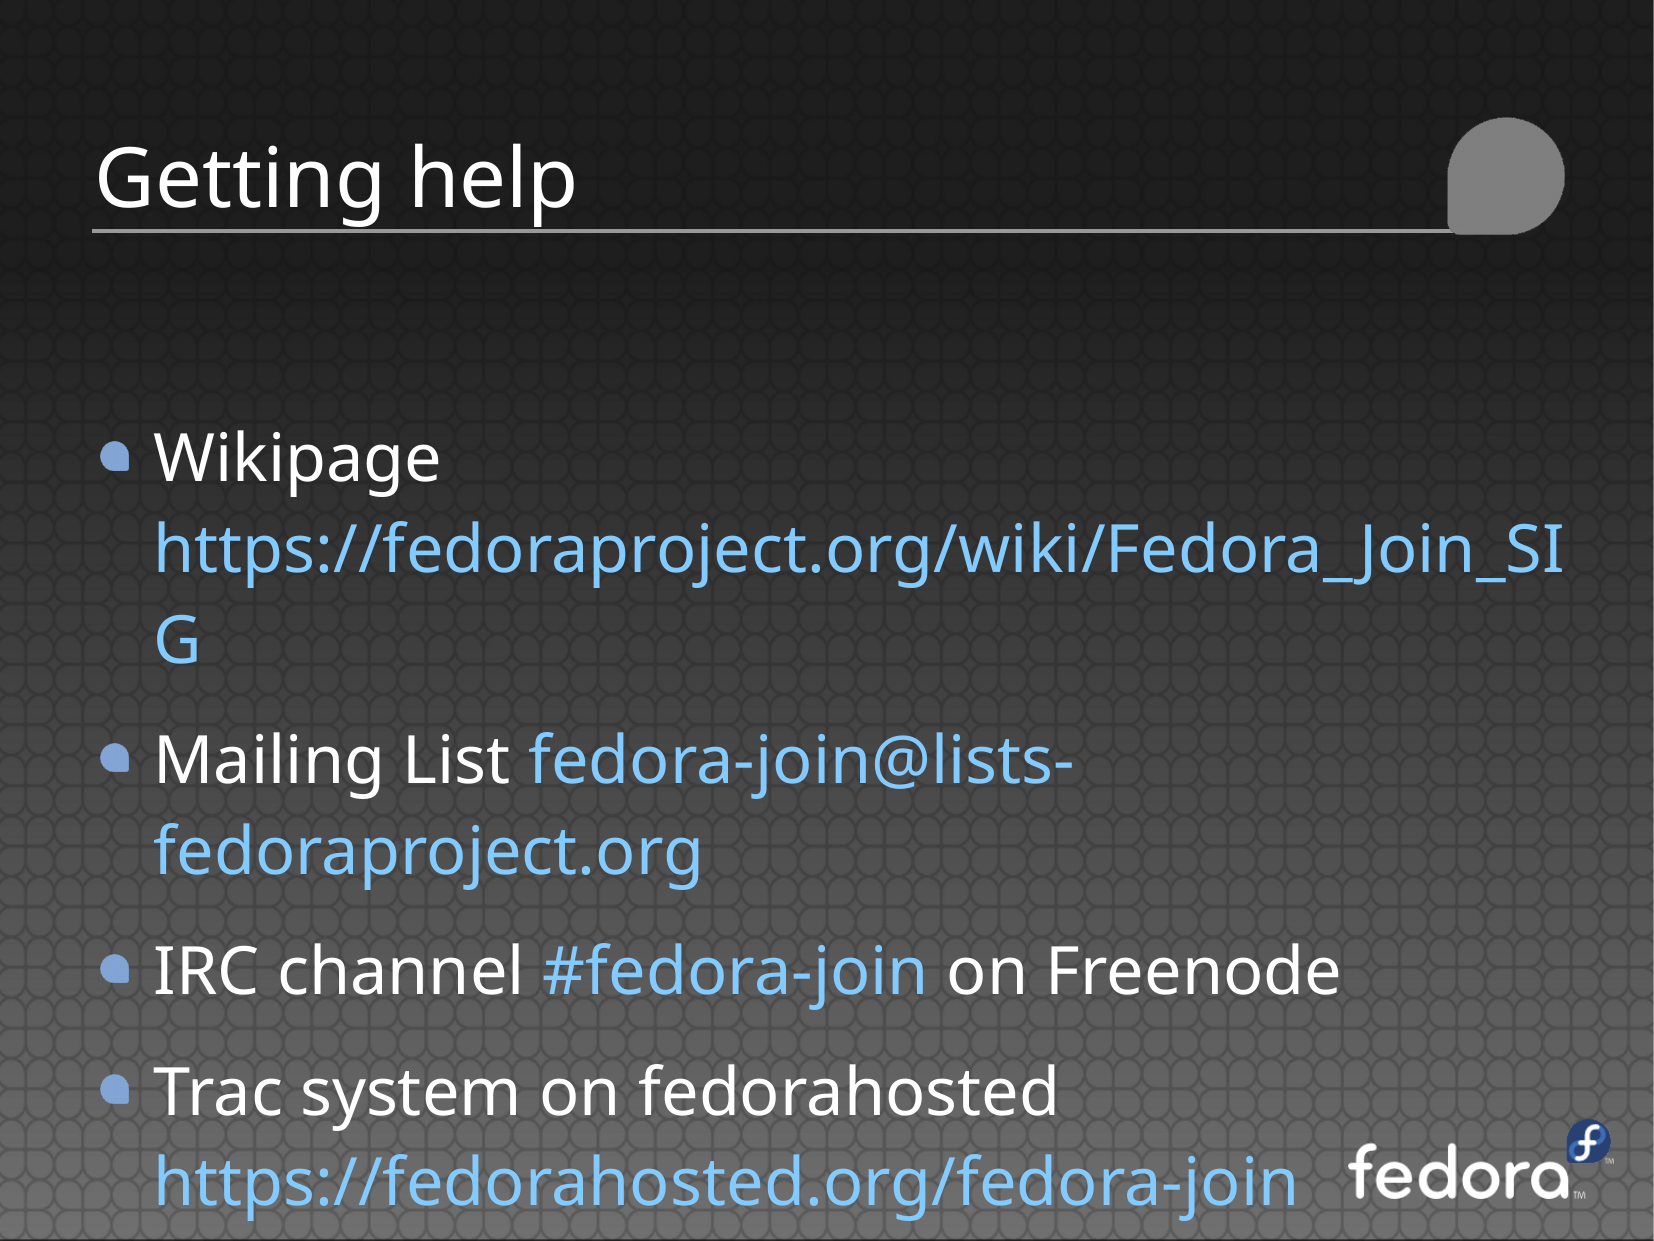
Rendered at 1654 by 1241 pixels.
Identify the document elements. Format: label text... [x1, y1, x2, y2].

picture [0, 0, 1654, 1241]
list Wikipage https://fedoraproject.org/wiki/Fedora_Join_SIG Mailing List fedora-join@lists-fedoraproject.org IRC channel #fedora-join on Freenode Trac system on fedorahosted https://fedorahosted.org/fedora-join [82, 290, 1571, 1094]
title Getting help [94, 100, 1426, 251]
